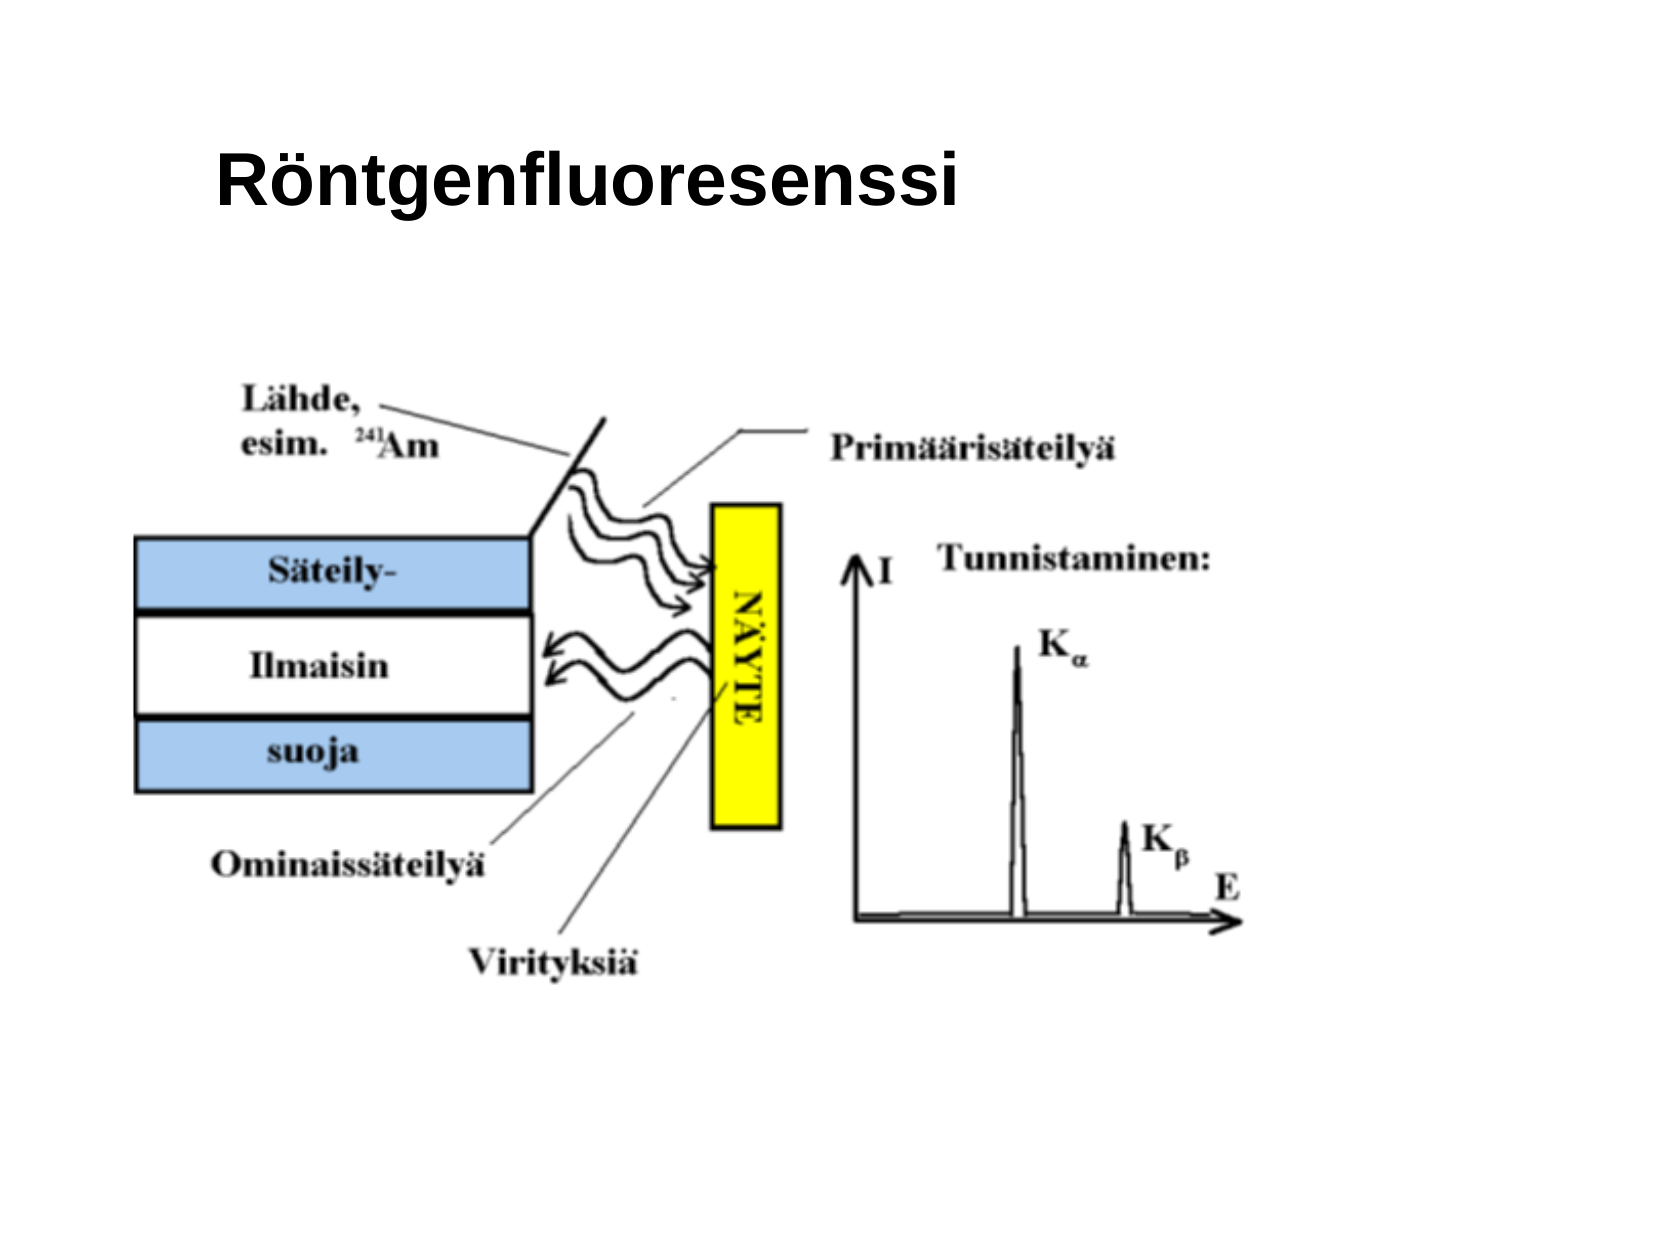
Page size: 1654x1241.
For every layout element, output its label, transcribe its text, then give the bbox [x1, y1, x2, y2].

picture [93, 330, 1288, 1000]
text_box Röntgenfluoresenssi [200, 129, 977, 229]
